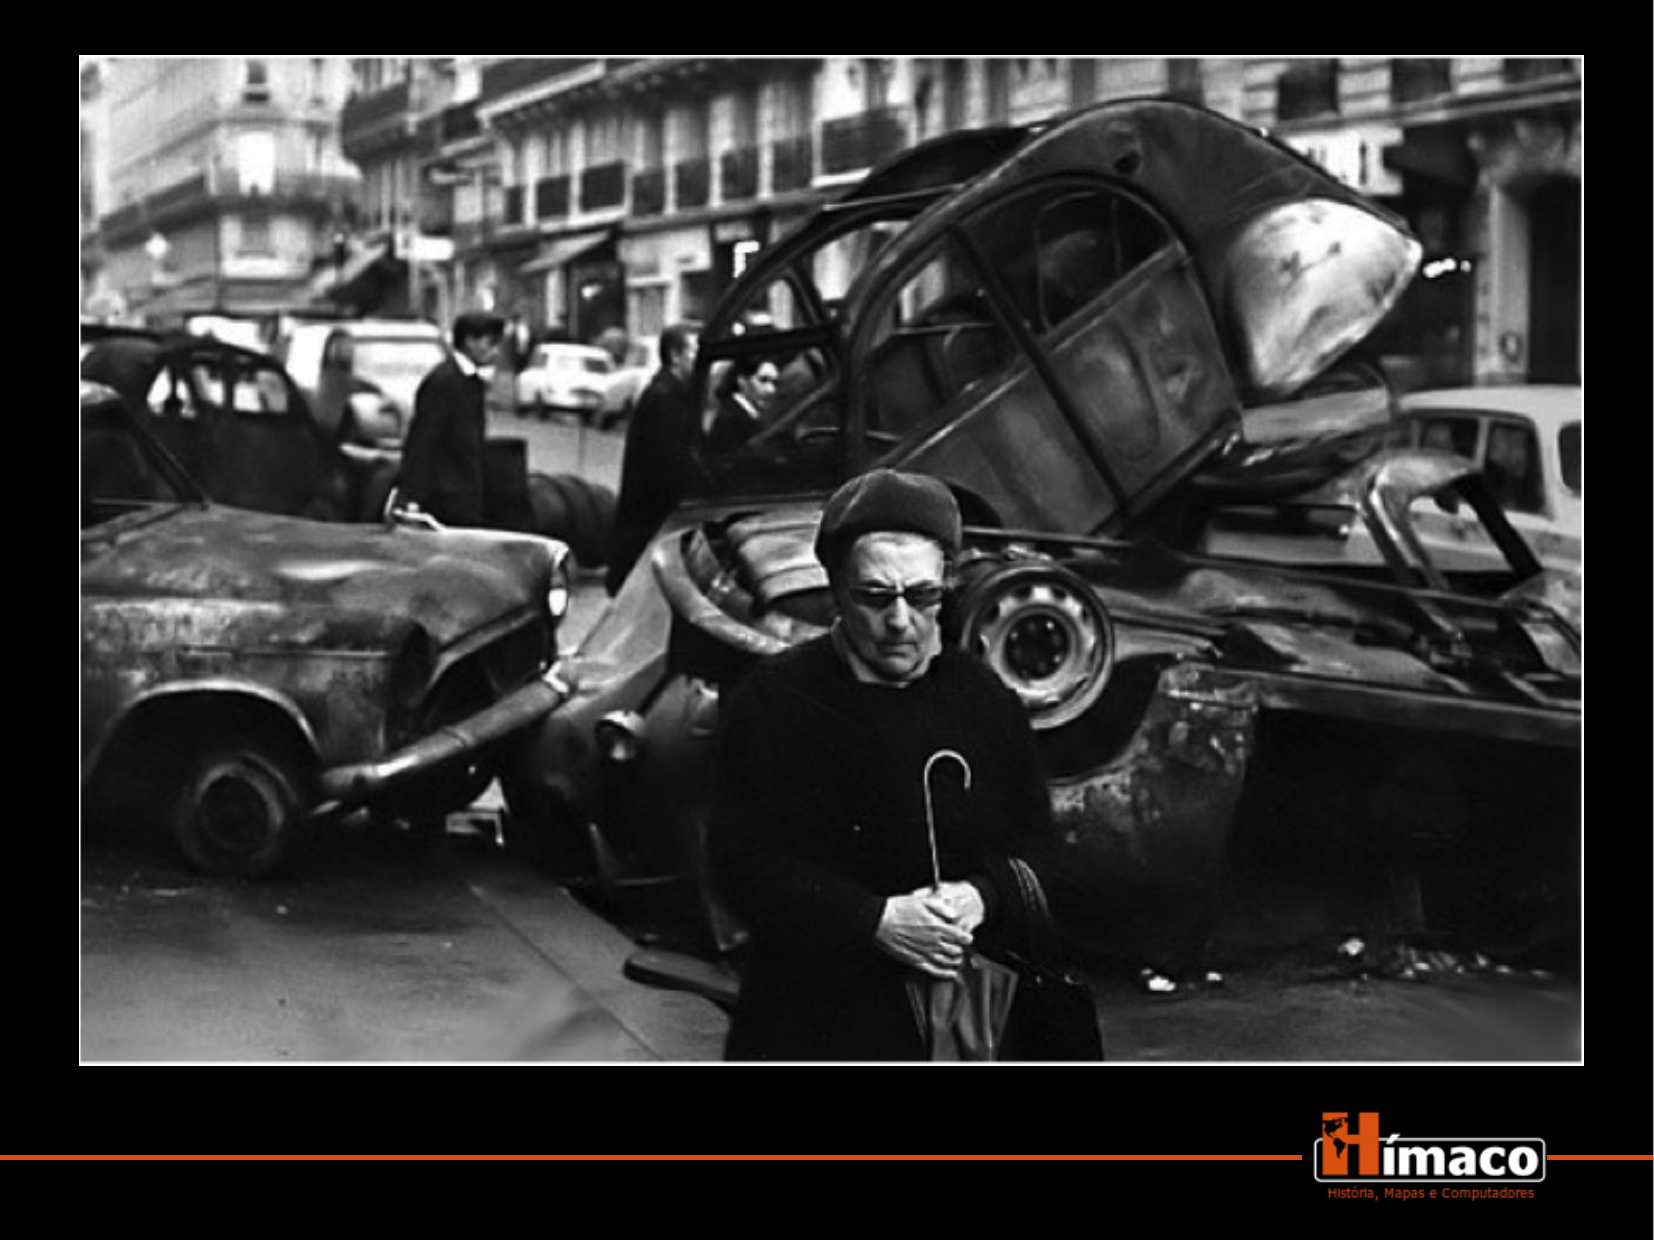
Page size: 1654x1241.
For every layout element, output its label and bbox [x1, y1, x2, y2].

picture [79, 55, 1584, 1067]
picture [1301, 1075, 1559, 1217]
